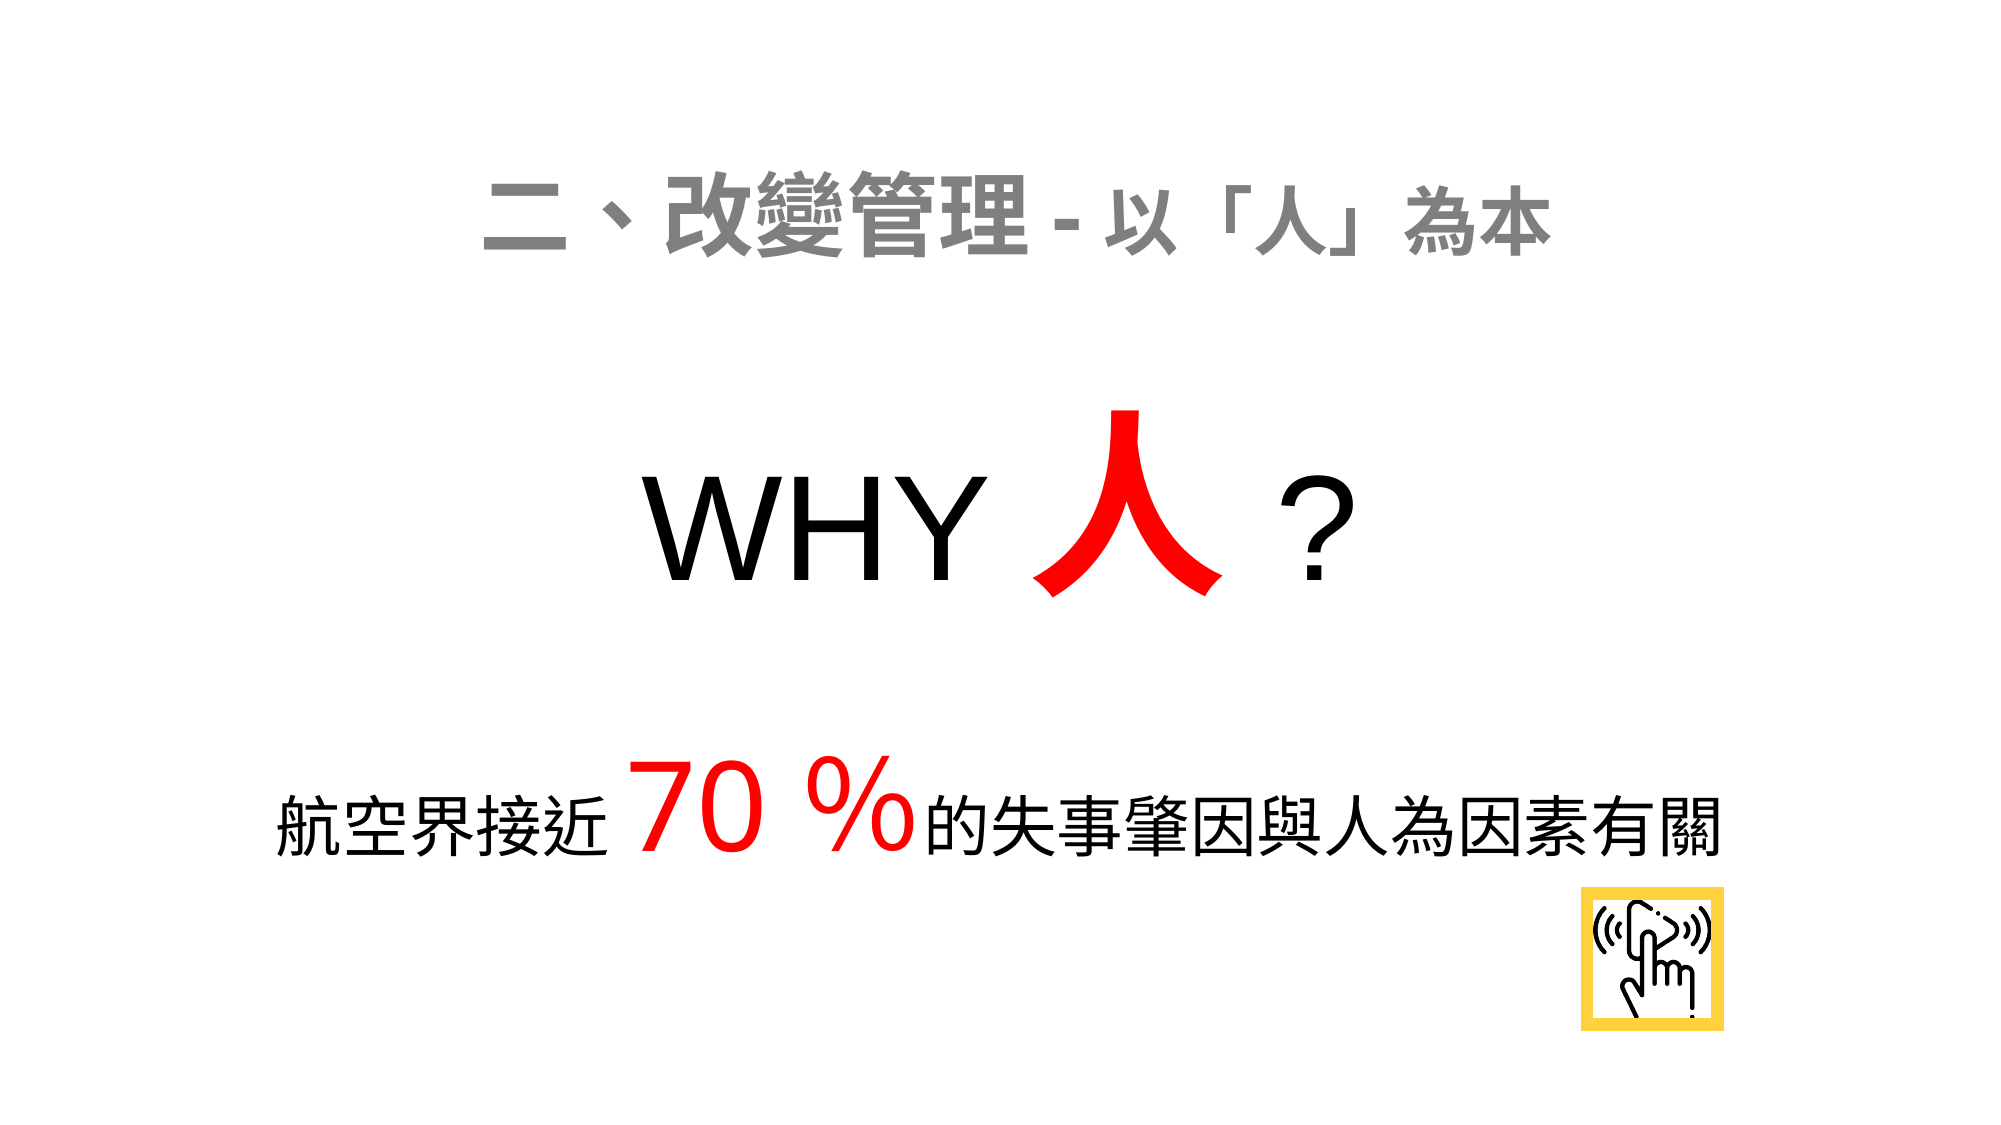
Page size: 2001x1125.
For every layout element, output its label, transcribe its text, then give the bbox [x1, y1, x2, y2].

text_box 航空界接近70％的失事肇因與人為因素有關 [261, 719, 1739, 884]
picture [1593, 900, 1712, 1019]
text_box 二、改變管理-以「人」為本 [140, 149, 1893, 276]
text_box WHY人? [613, 373, 1387, 631]
